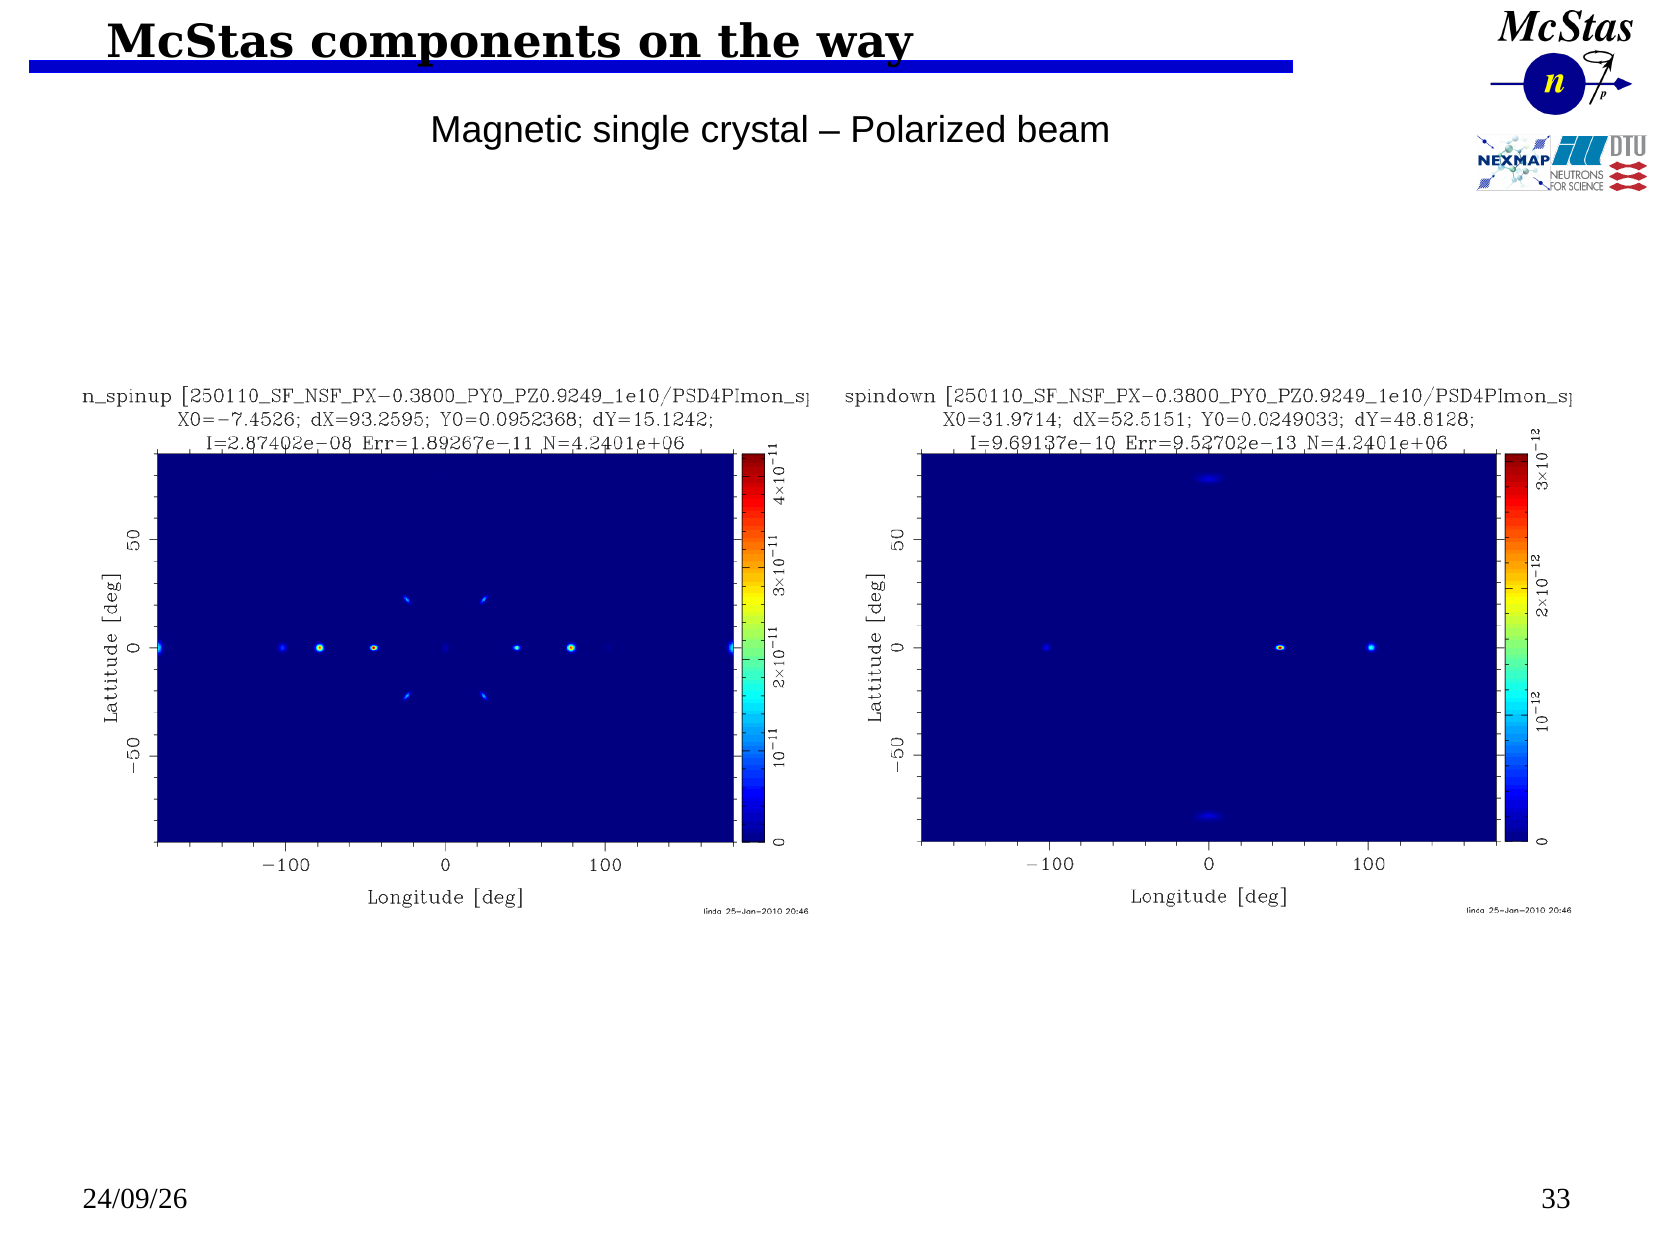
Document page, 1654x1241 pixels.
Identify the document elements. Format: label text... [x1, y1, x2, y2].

title McStas components on the way [106, 11, 1489, 71]
text_box Magnetic single crystal – Polarized beam [415, 100, 1255, 200]
picture [1476, 10, 1647, 191]
picture [82, 386, 809, 914]
picture [845, 386, 1572, 913]
